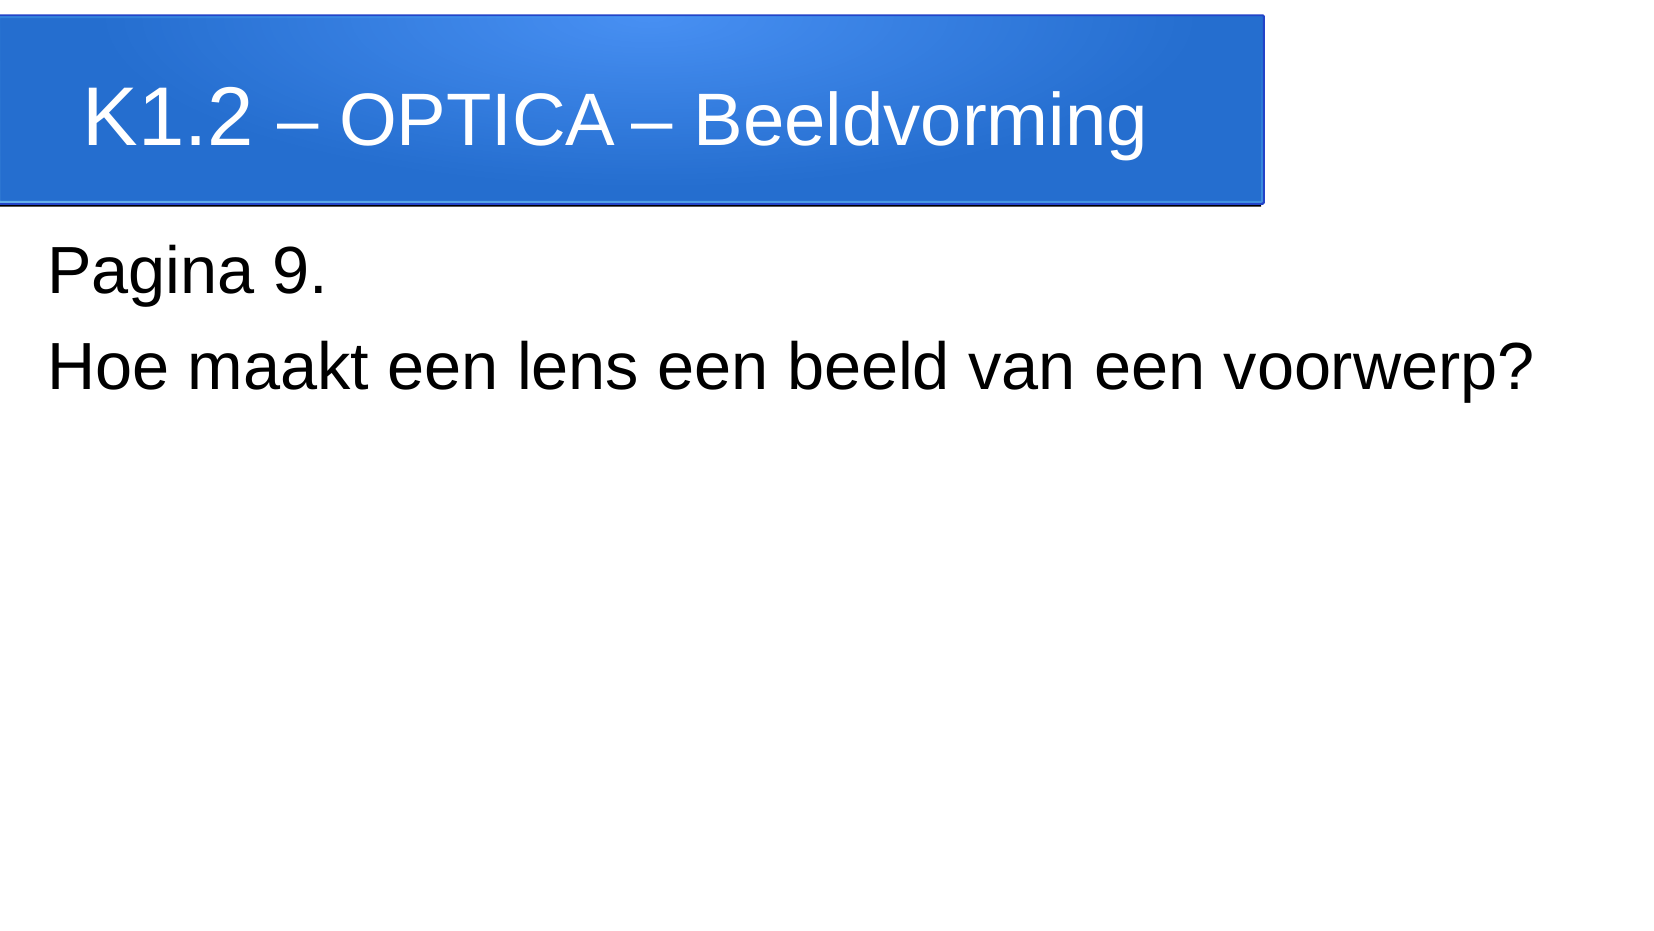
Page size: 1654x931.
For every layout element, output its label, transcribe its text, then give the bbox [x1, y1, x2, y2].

subtitle Pagina 9. Hoe maakt een lens een beeld van een voorwerp? [47, 236, 1607, 922]
title K1.2 – OPTICA – Beeldvorming [82, 35, 1235, 189]
